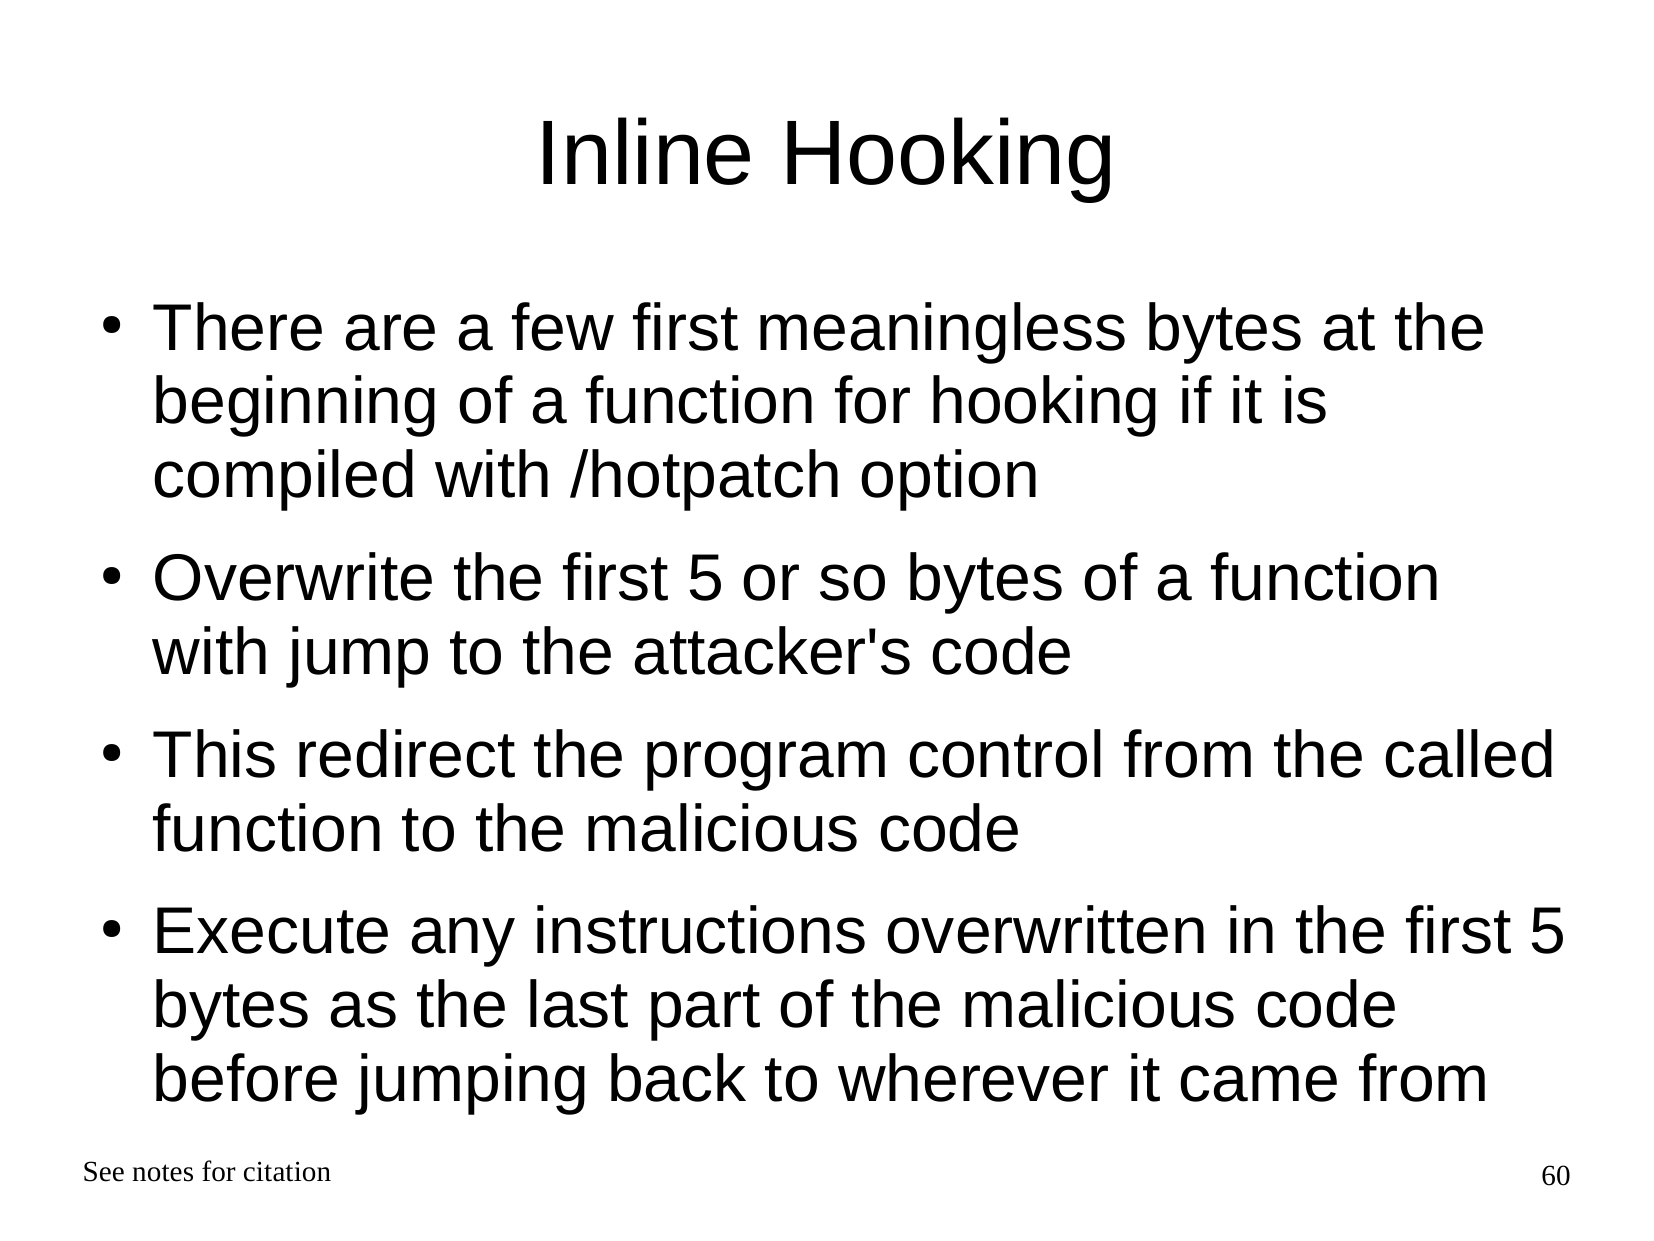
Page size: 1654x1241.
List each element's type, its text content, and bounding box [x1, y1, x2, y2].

list There are a few first meaningless bytes at the beginning of a function for hooking if it is compiled with /hotpatch option Overwrite the first 5 or so bytes of a function with jump to the attacker's code This redirect the program control from the called function to the malicious code Execute any instructions overwritten in the first 5 bytes as the last part of the malicious code before jumping back to wherever it came from [82, 290, 1576, 1126]
title Inline Hooking [82, 49, 1571, 257]
